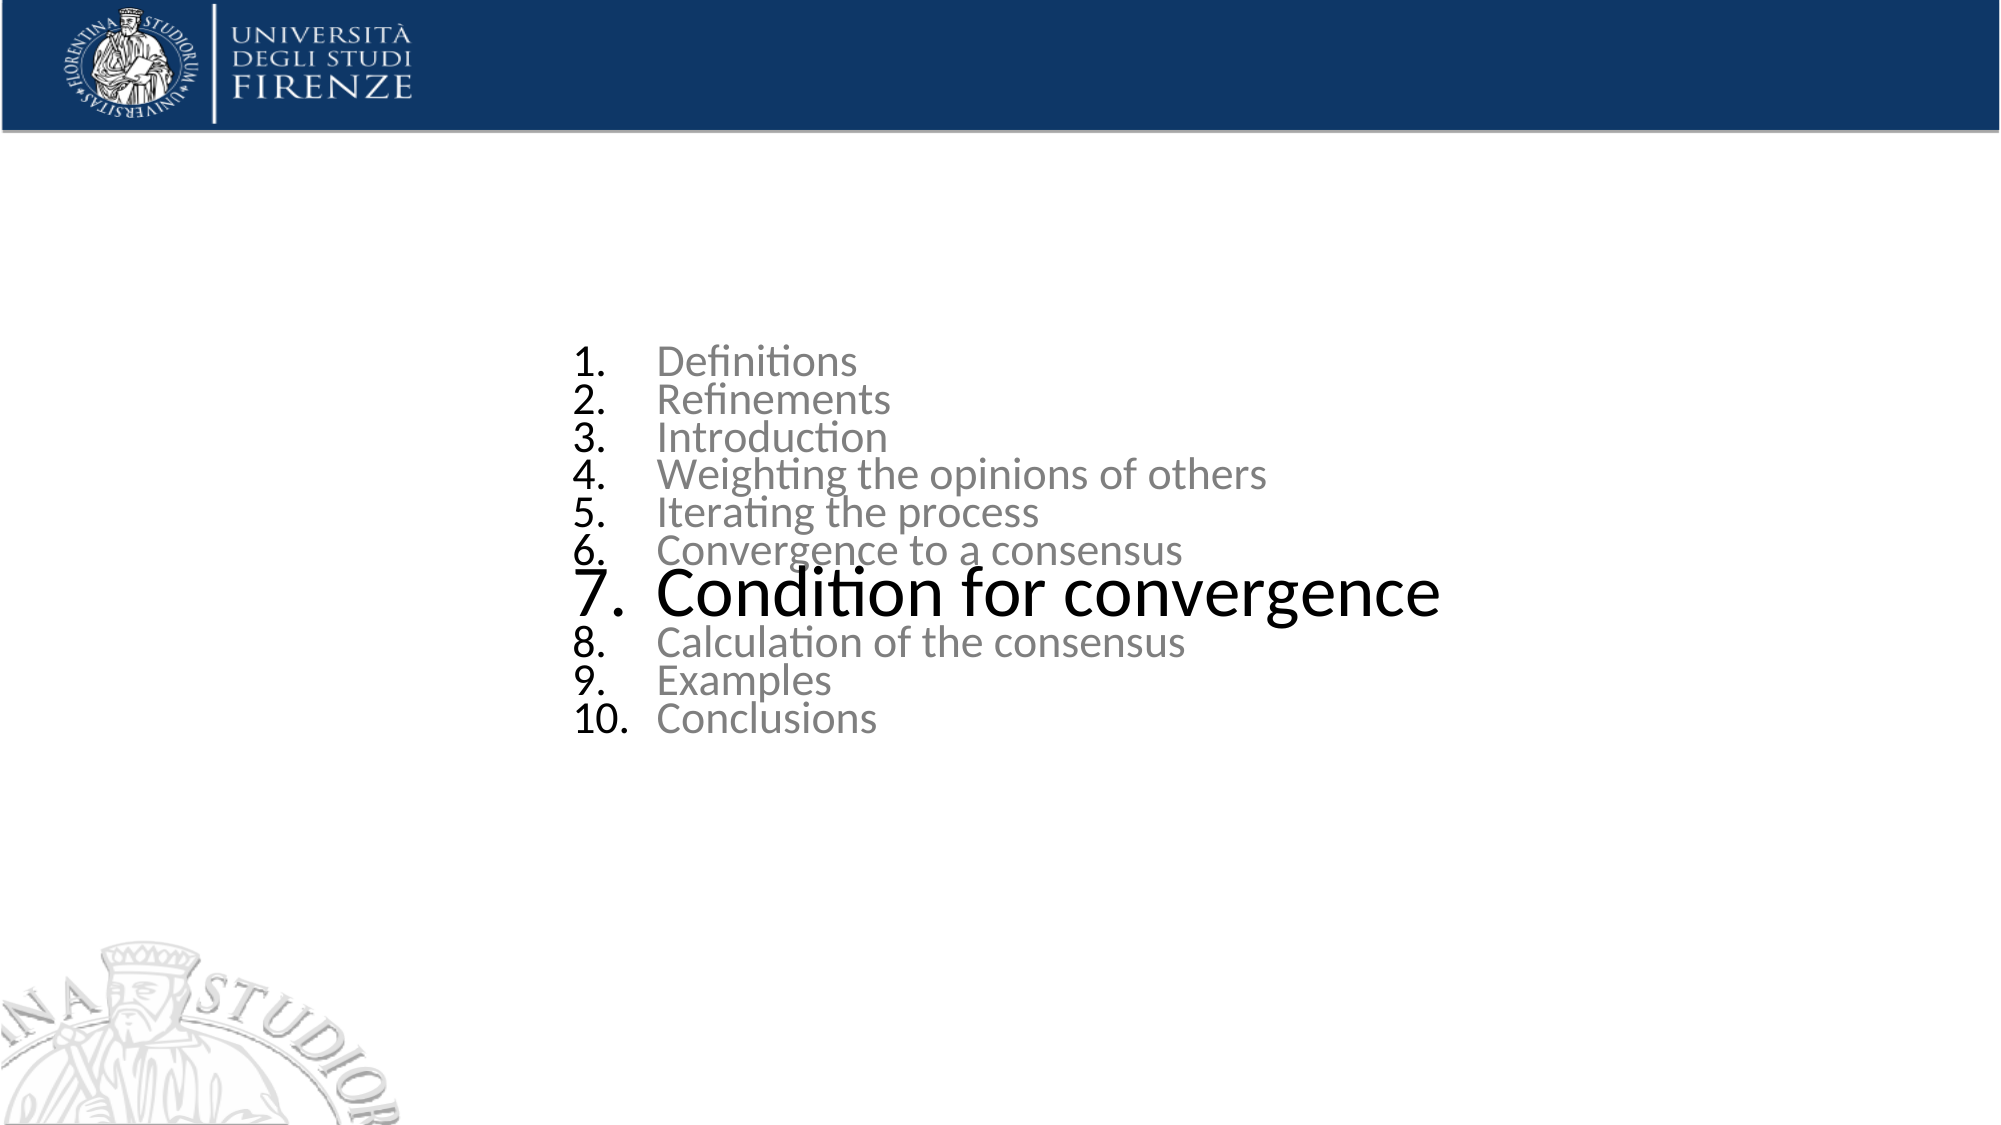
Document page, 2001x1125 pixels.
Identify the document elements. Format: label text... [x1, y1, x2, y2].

text_box Definitions Refinements Introduction Weighting the opinions of others Iterating the process Convergence to a consensus Condition for convergence Calculation of the consensus Examples Conclusions [557, 346, 1745, 757]
